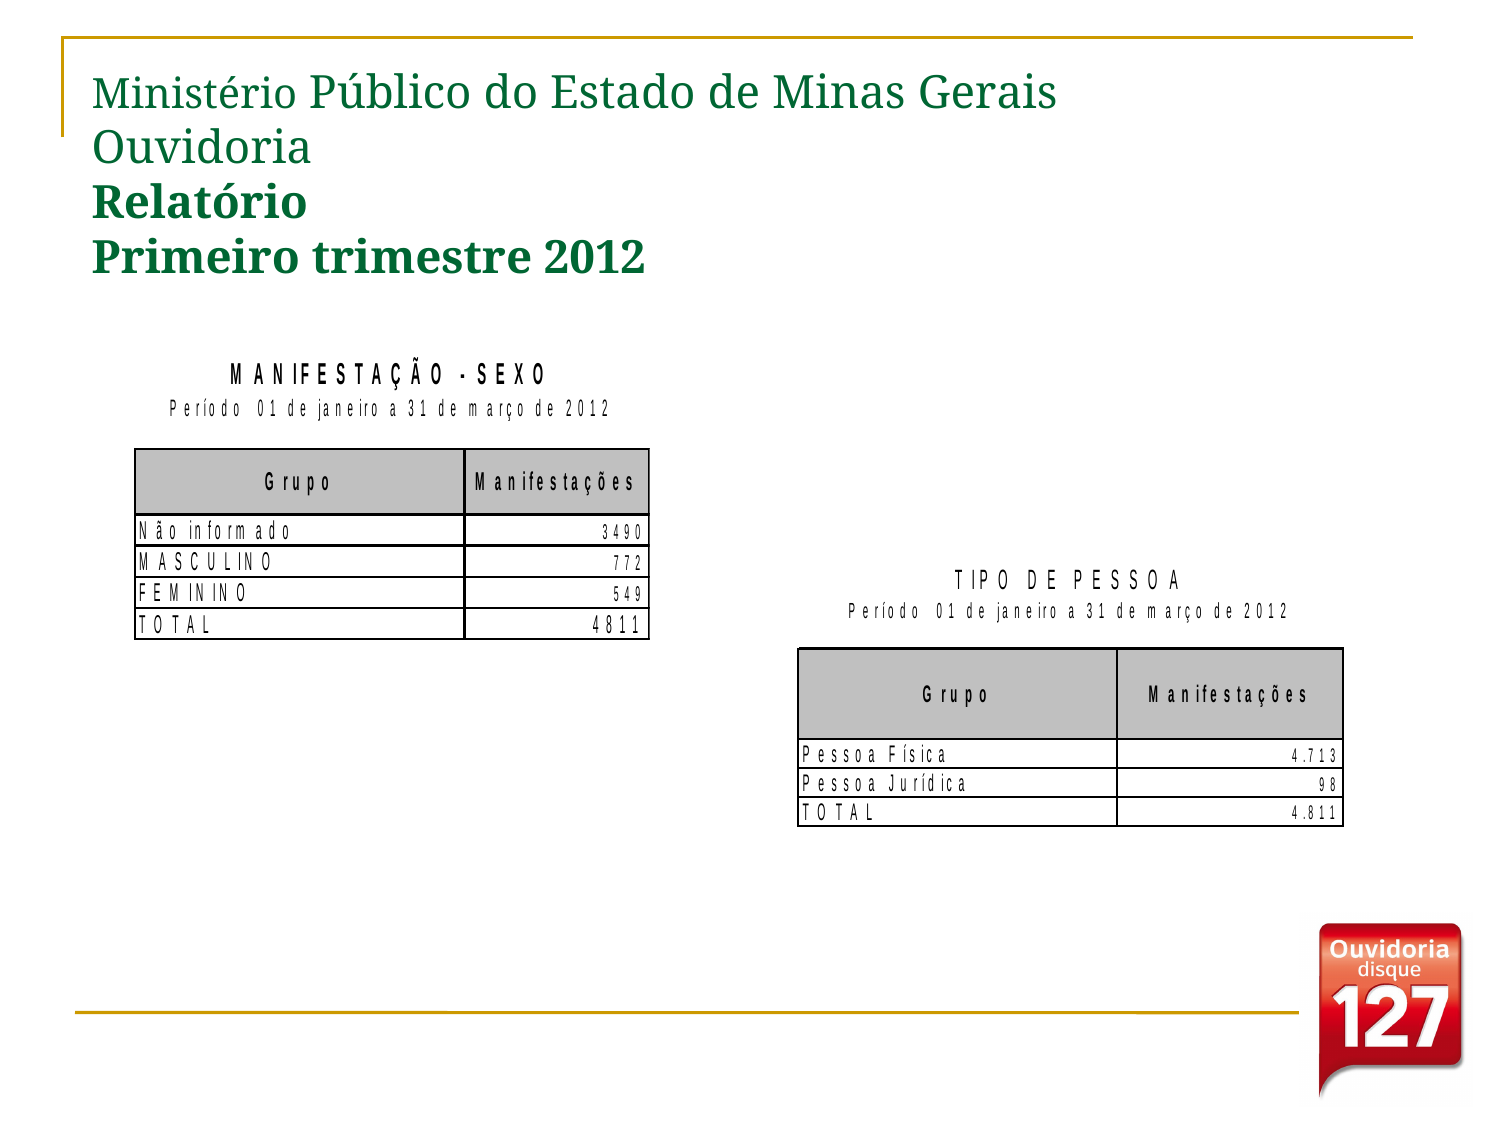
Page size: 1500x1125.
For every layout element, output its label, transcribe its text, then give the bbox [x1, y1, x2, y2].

chart [1299, 912, 1473, 1107]
chart [797, 561, 1345, 827]
text_box Ministério Público do Estado de Minas Gerais Ouvidoria Relatório Primeiro trimestre 2012 [76, 0, 1427, 187]
chart [134, 354, 650, 641]
